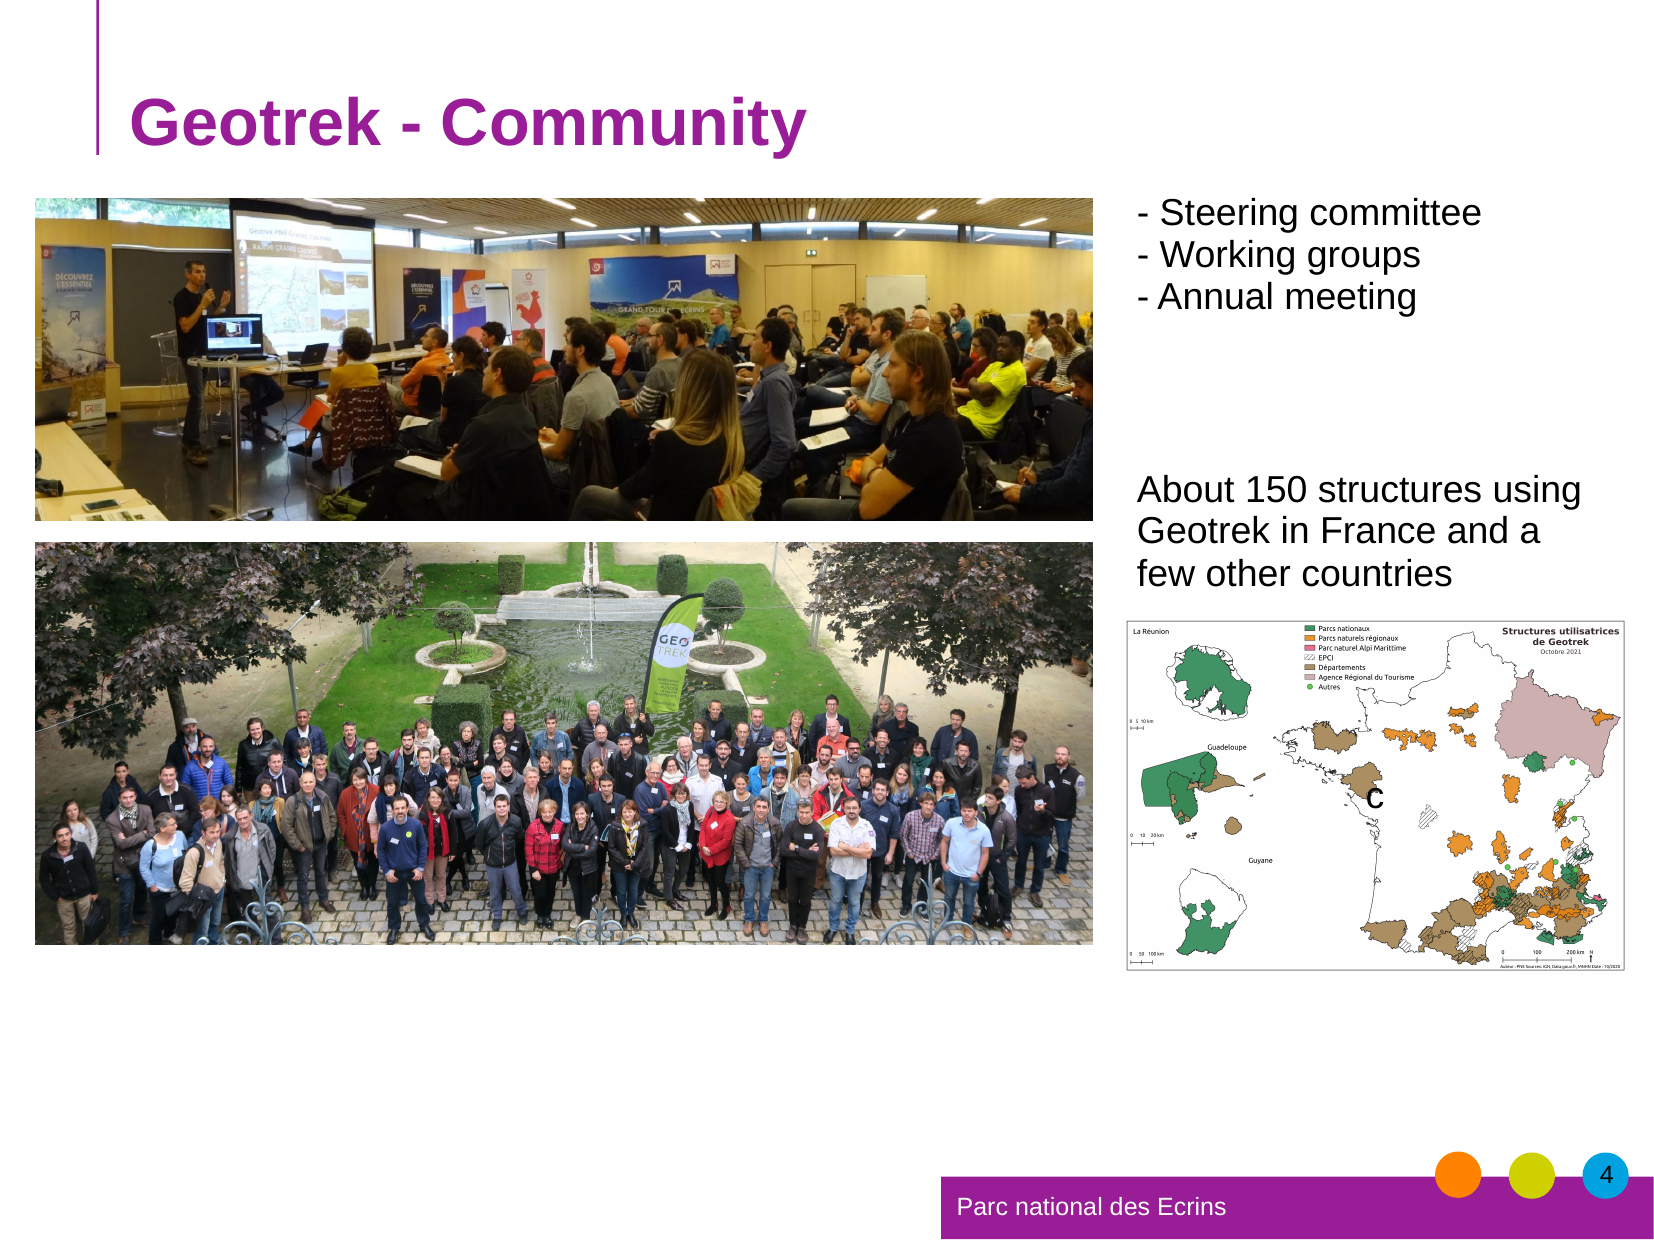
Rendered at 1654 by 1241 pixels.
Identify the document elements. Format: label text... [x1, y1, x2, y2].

title Geotrek - Community [129, 11, 1619, 160]
picture [35, 542, 1093, 945]
text_box - Steering committee - Working groups - Annual meeting [1122, 184, 1498, 325]
text_box About 150 structures using Geotrek in France and a few other countries [1122, 460, 1625, 621]
picture [1122, 616, 1629, 975]
picture [35, 198, 1093, 521]
